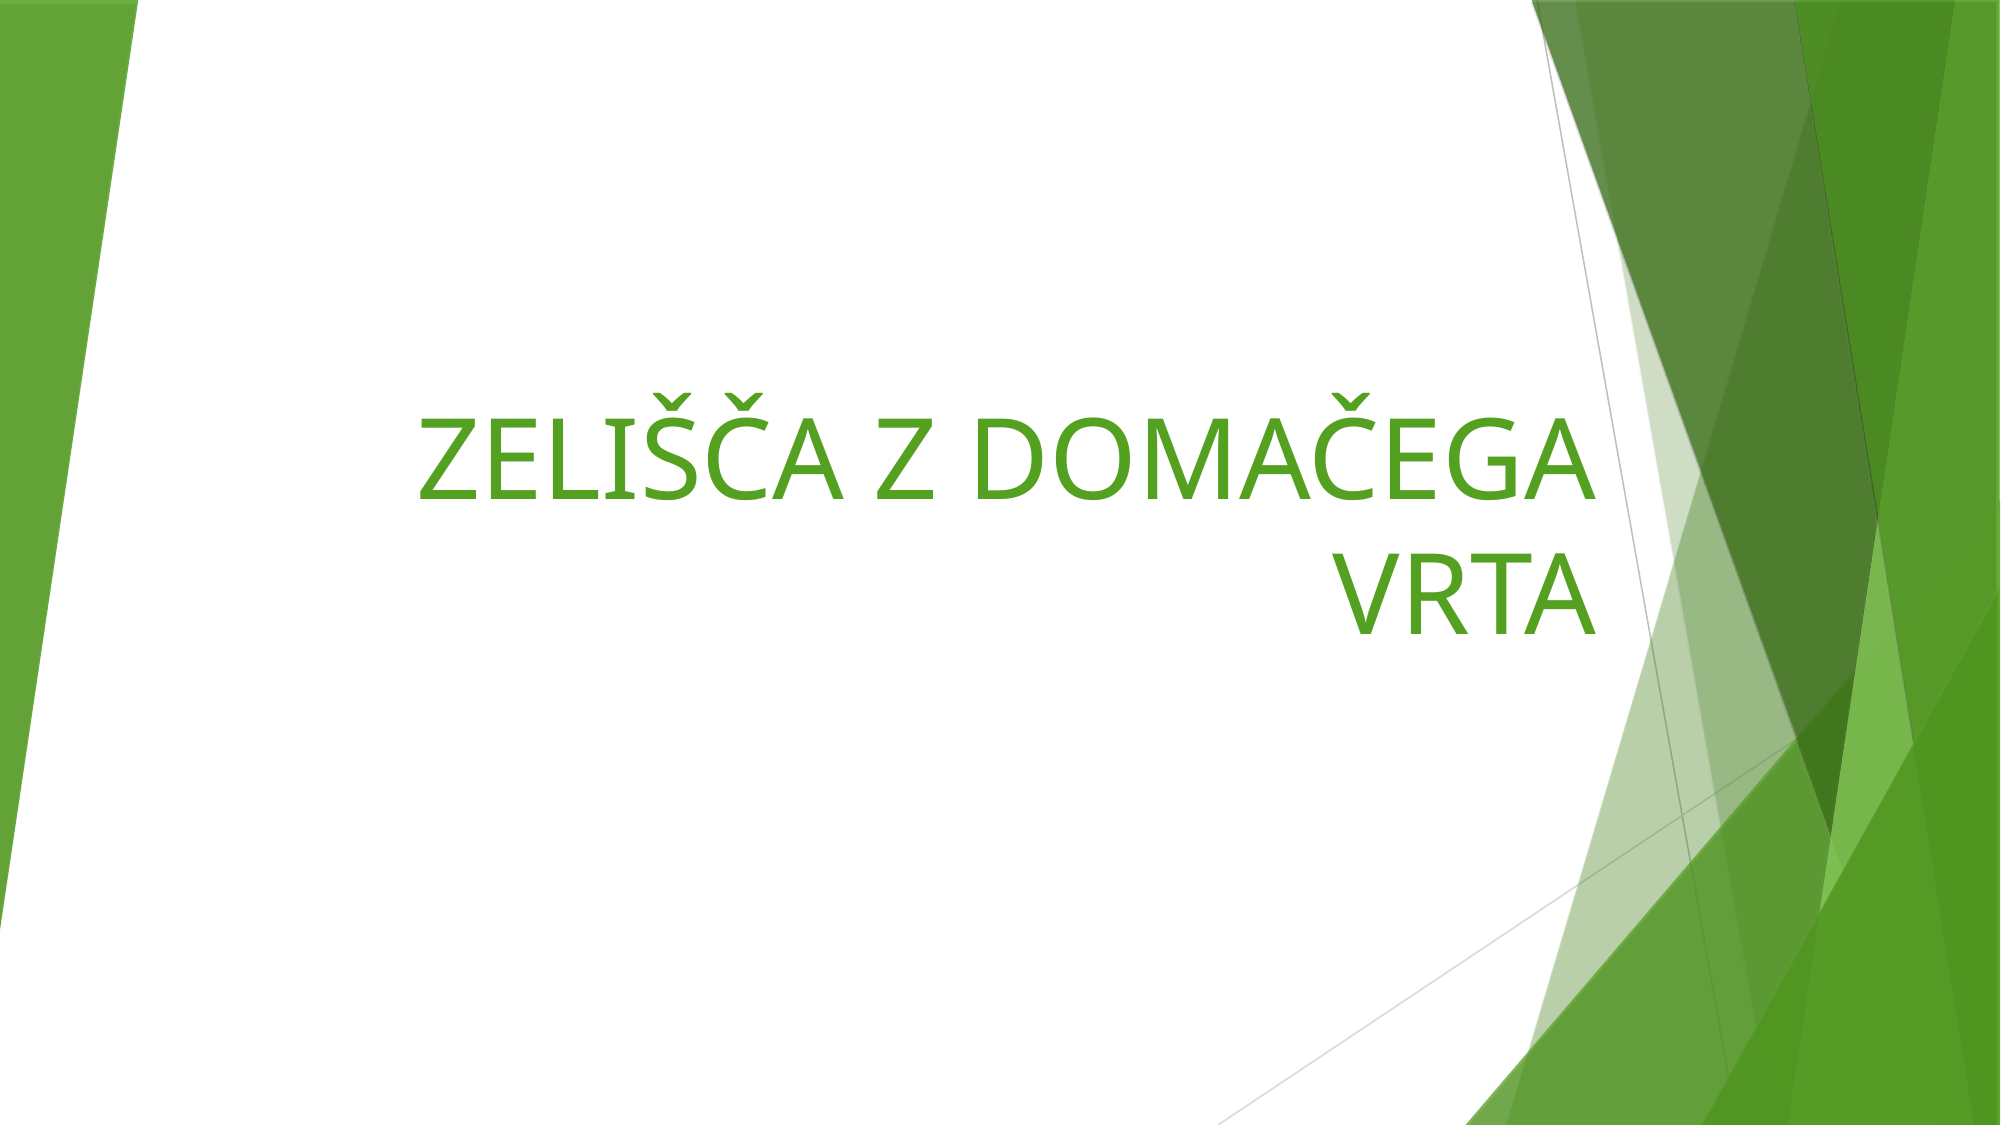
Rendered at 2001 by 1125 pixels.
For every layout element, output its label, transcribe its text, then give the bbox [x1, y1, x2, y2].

title ZELIŠČA Z DOMAČEGA VRTA [215, 394, 1612, 665]
